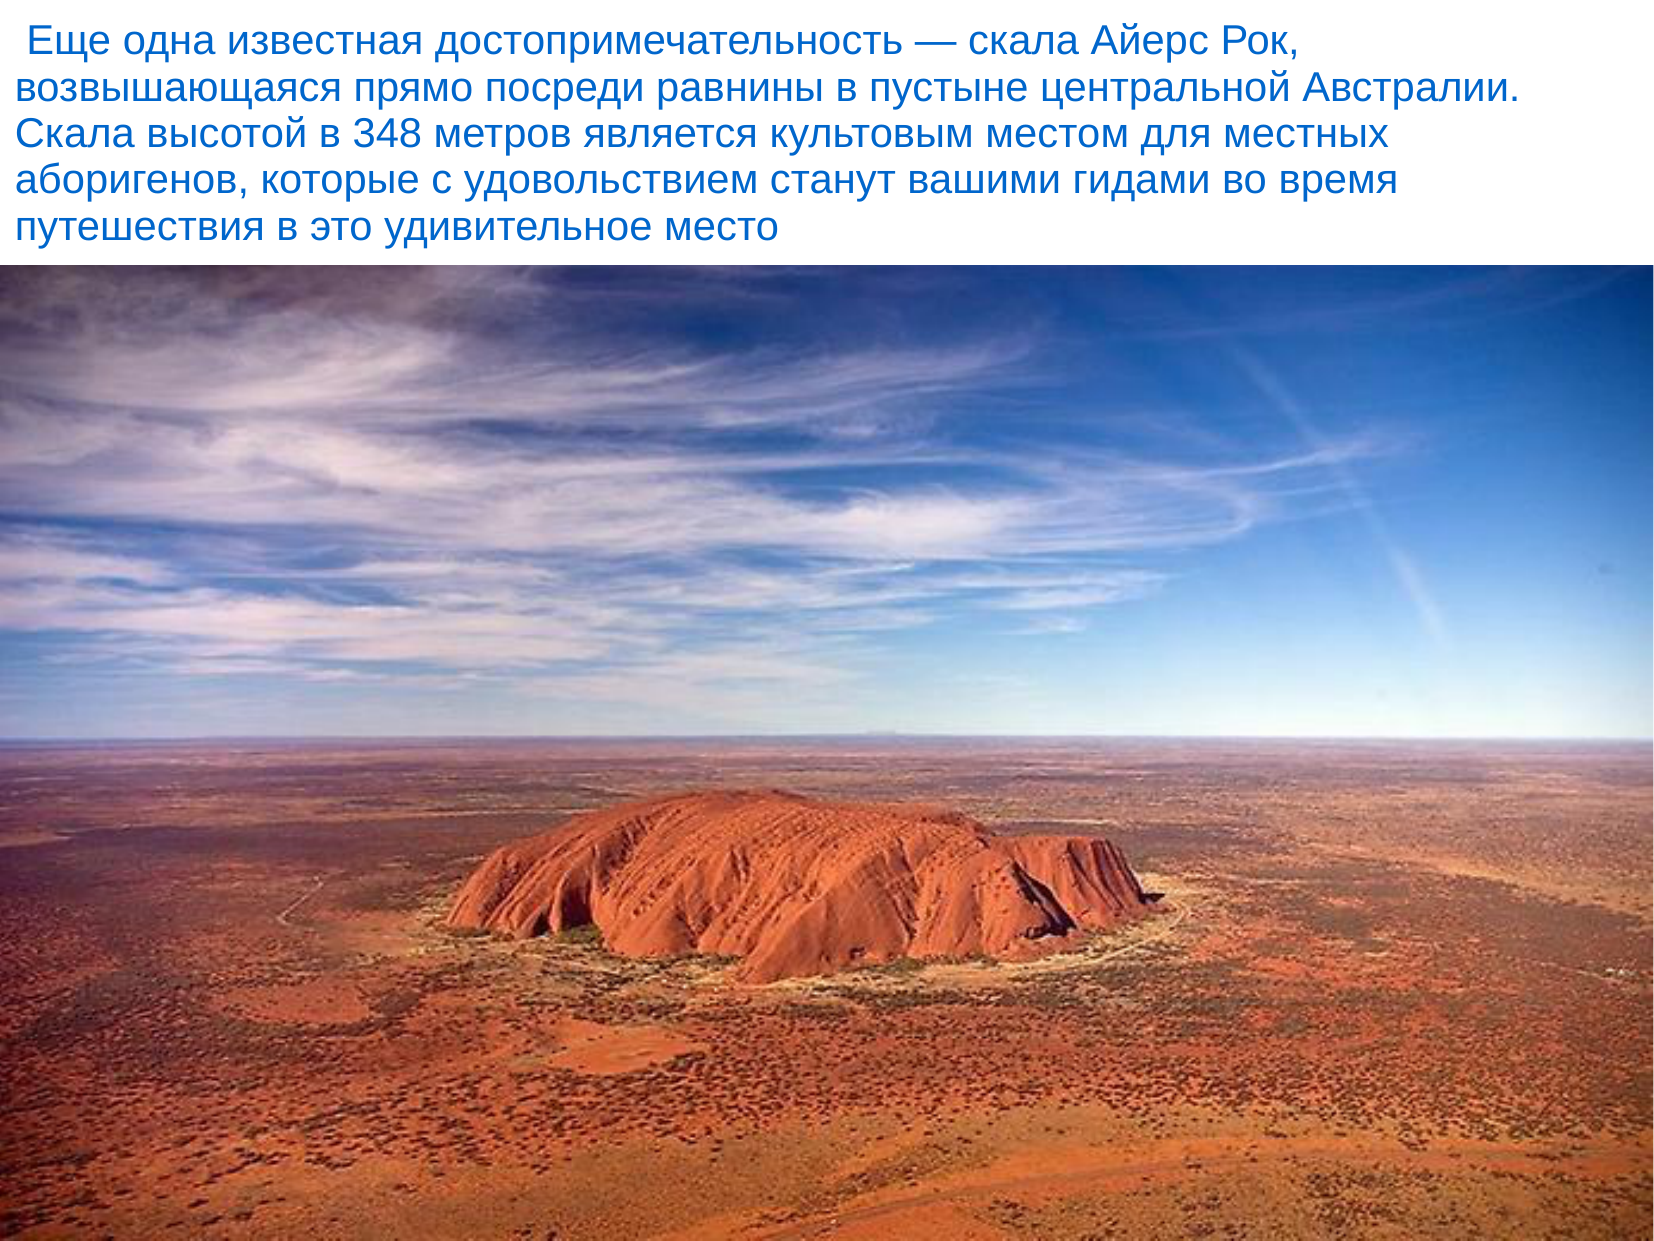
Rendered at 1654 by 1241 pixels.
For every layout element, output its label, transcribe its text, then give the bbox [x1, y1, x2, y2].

picture [0, 265, 1654, 1241]
text_box Еще одна известная достопримечательность — скала Айерс Рок, возвышающаяся прямо посреди равнины в пустыне центральной Австралии. Скала высотой в 348 метров является культовым местом для местных аборигенов, которые с удовольствием станут вашими гидами во время путешествия в это удивительное место [0, 9, 1646, 265]
